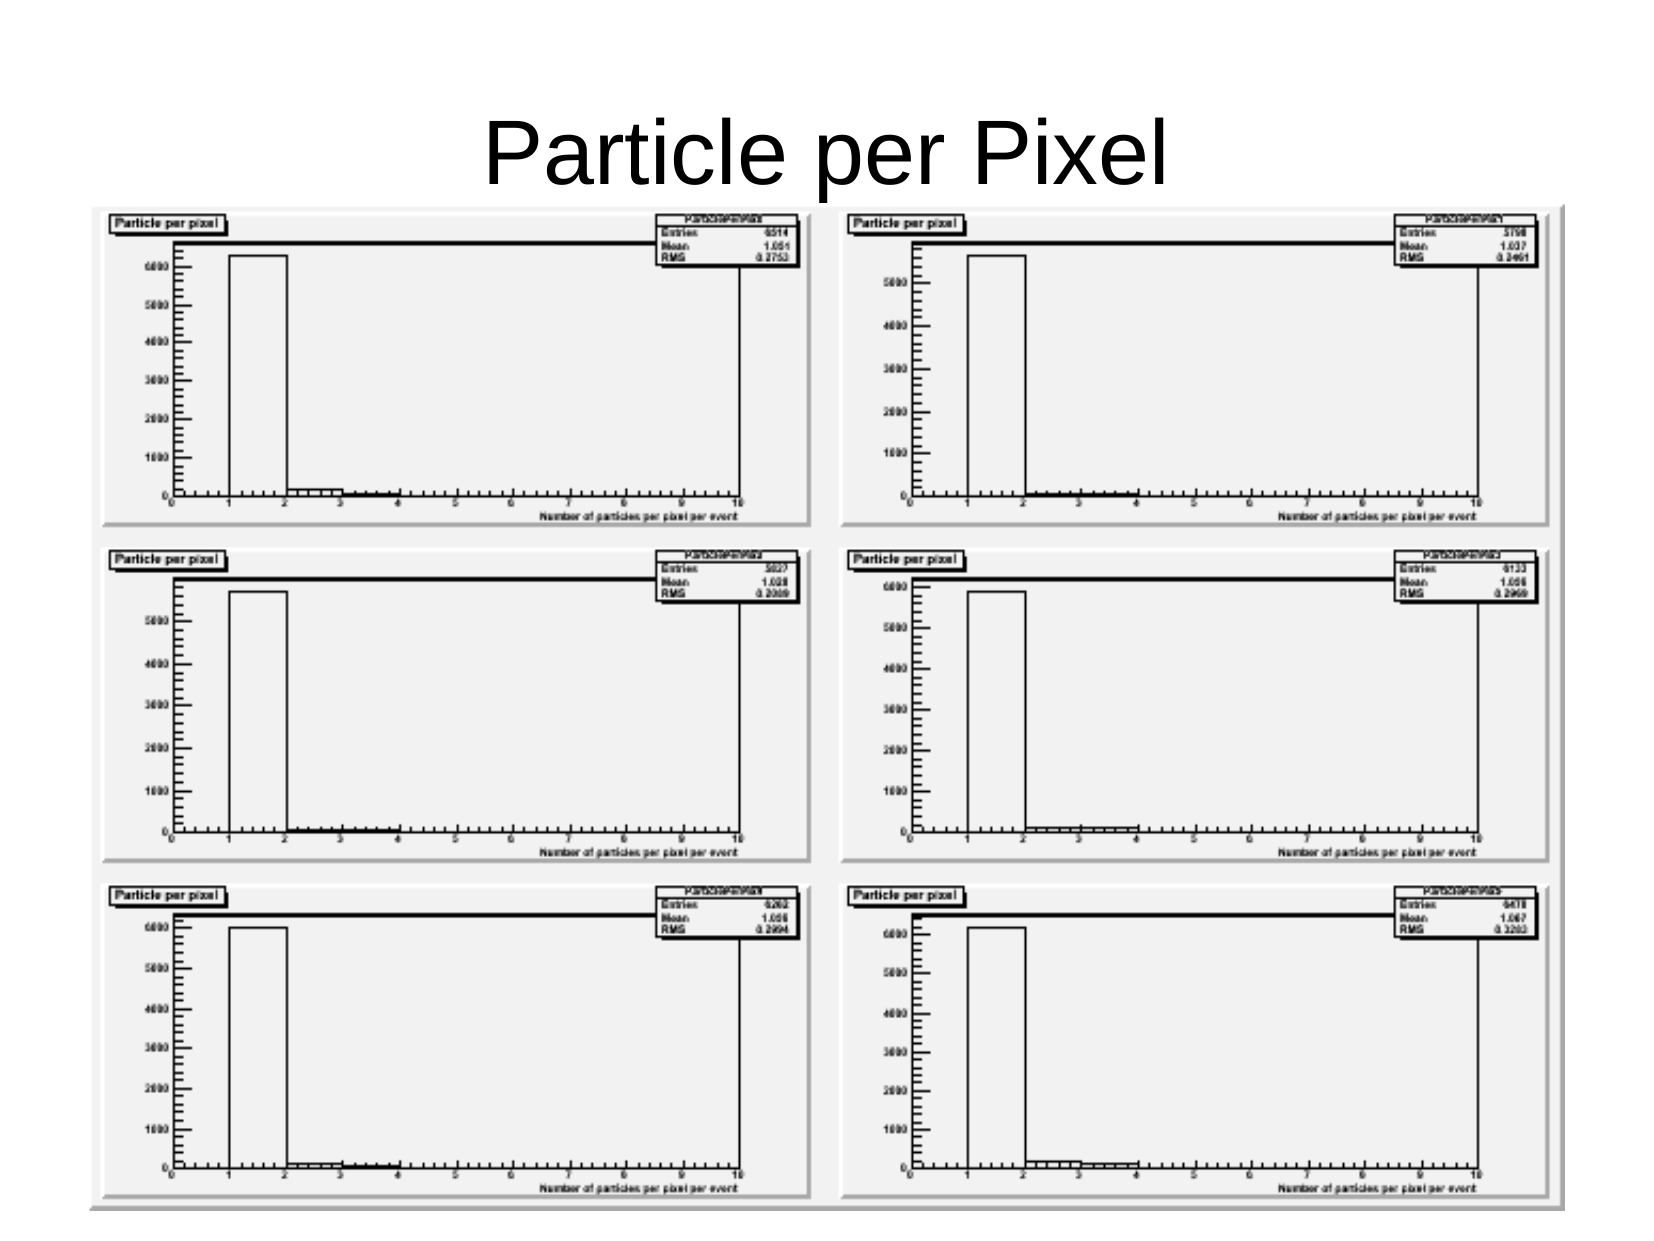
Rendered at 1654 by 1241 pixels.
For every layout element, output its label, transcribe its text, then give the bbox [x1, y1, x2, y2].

title Particle per Pixel [82, 56, 1571, 250]
picture [88, 203, 1565, 1211]
